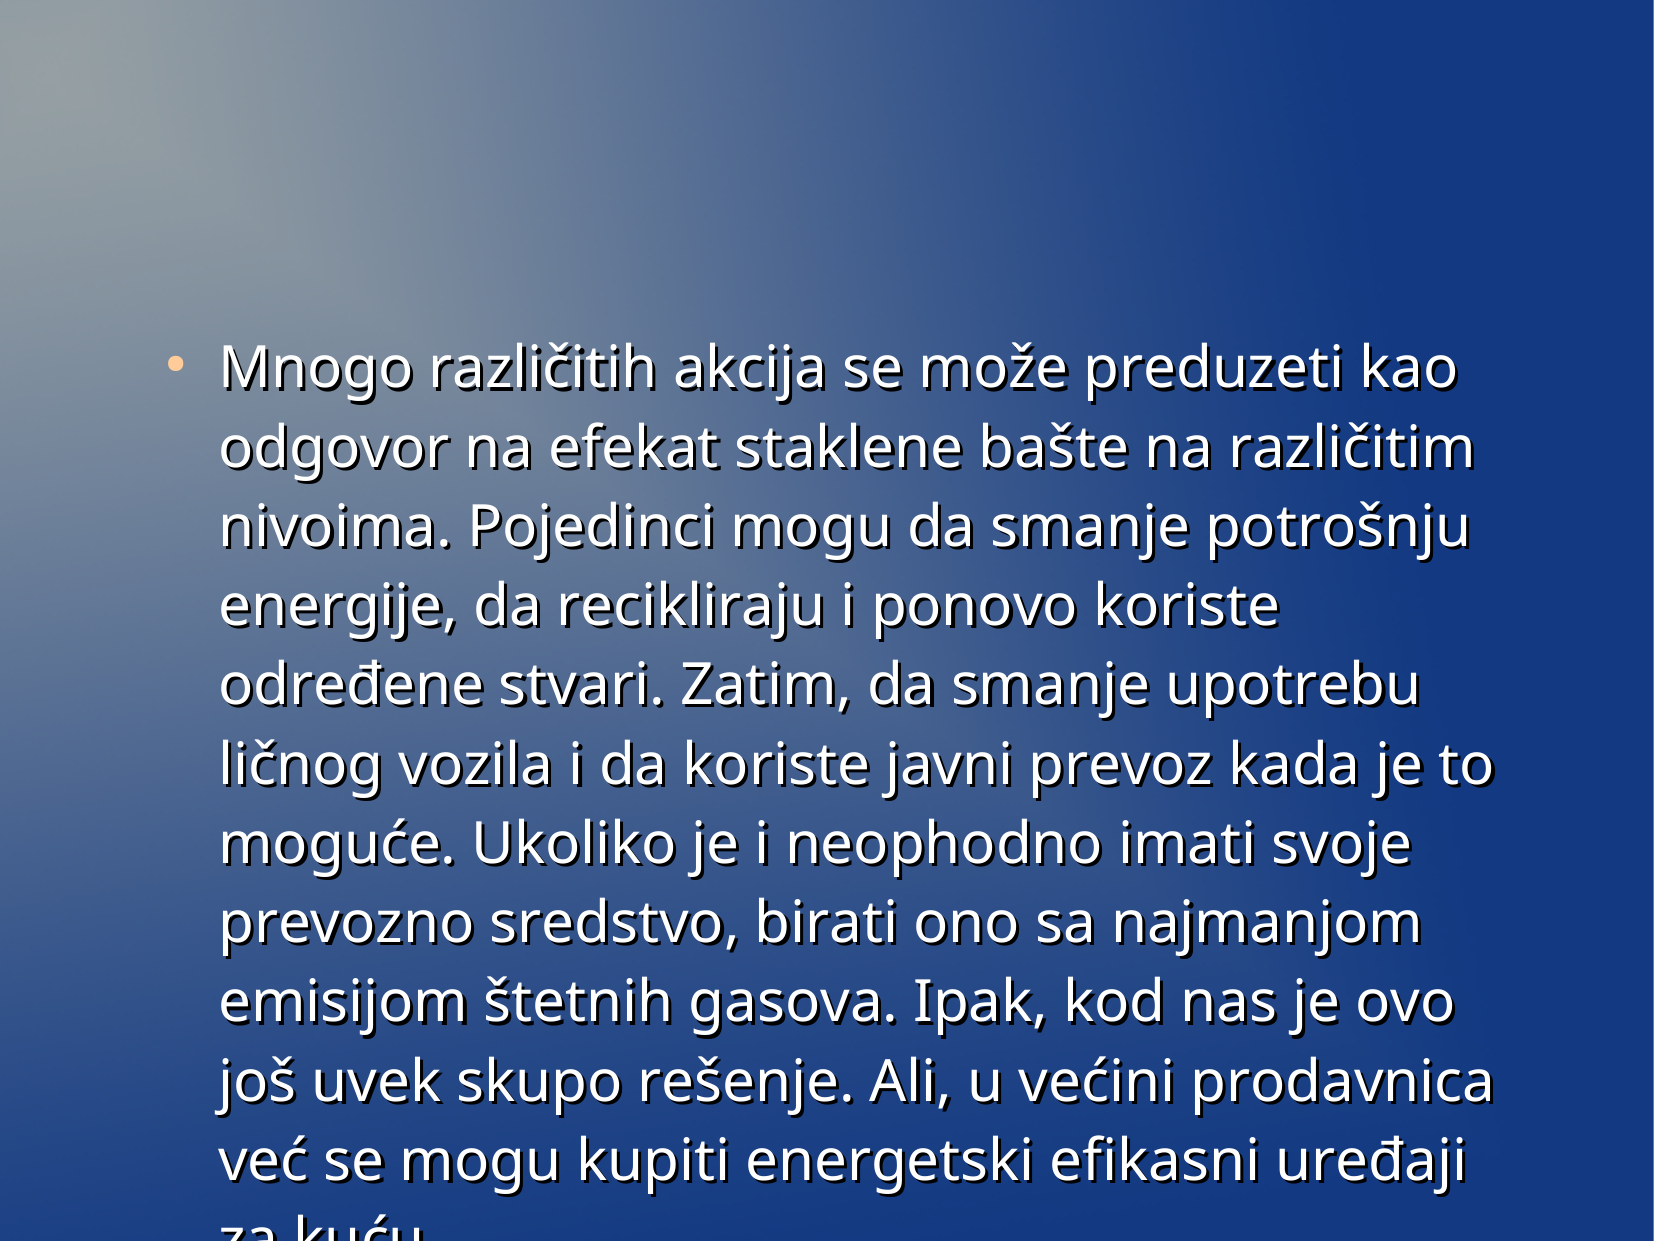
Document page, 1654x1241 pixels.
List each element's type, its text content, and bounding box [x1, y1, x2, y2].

picture [0, 0, 1654, 1241]
list Mnogo različitih akcija se može preduzeti kao odgovor na efekat staklene bašte na različitim nivoima. Pojedinci mogu da smanje potrošnju energije, da recikliraju i ponovo koriste određene stvari. Zatim, da smanje upotrebu ličnog vozila i da koriste javni prevoz kada je to moguće. Ukoliko je i neophodno imati svoje prevozno sredstvo, birati ono sa najmanjom emisijom štetnih gasova. Ipak, kod nas je ovo još uvek skupo rešenje. Ali, u većini prodavnica već se mogu kupiti energetski efikasni uređaji za kuću. [147, 325, 1506, 1016]
